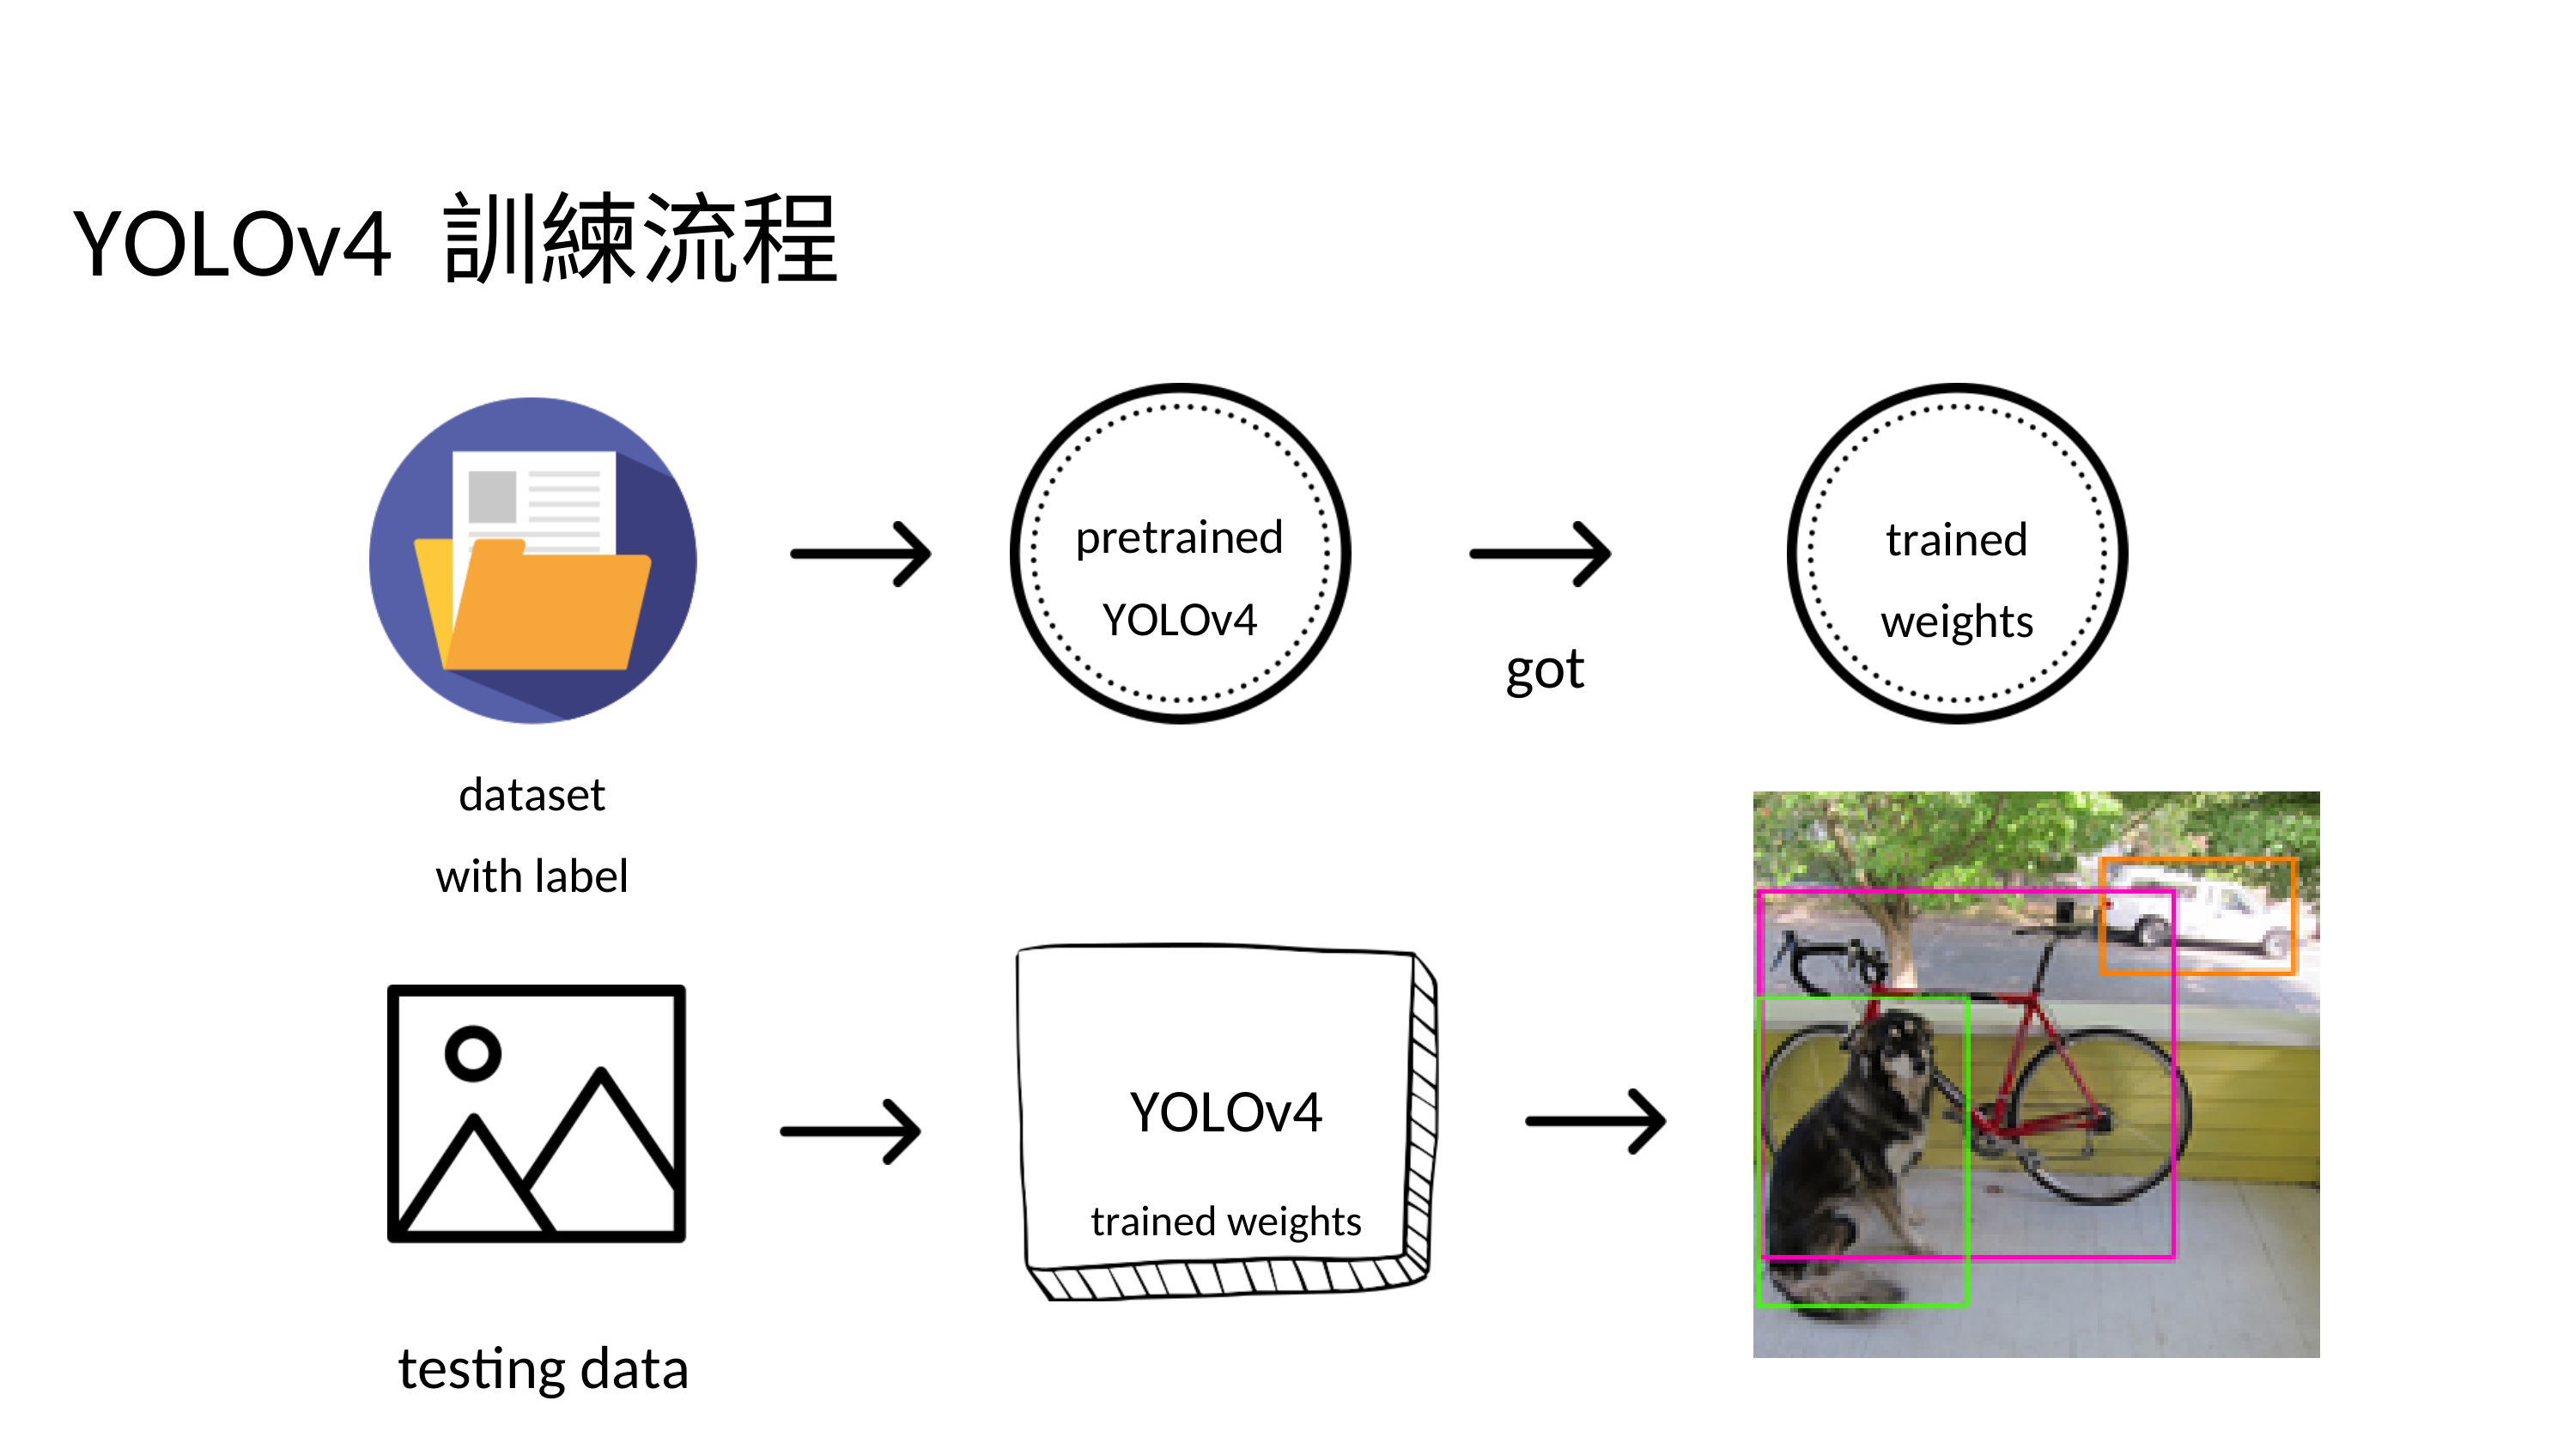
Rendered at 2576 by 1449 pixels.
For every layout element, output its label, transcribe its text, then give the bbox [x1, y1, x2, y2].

text_box YOLOv4 訓練流程 [52, 127, 861, 259]
picture [369, 397, 697, 724]
picture [387, 985, 688, 1245]
picture [780, 1099, 921, 1165]
text_box trained weights [1069, 1172, 1385, 1230]
picture [790, 521, 932, 587]
text_box testing data [369, 1298, 706, 1380]
text_box got [1484, 597, 1607, 681]
picture [1525, 1088, 1667, 1155]
picture [1787, 383, 2129, 724]
picture [1753, 791, 2320, 1358]
text_box pretrained YOLOv4 [1056, 481, 1305, 617]
picture [1015, 943, 1439, 1301]
picture [1010, 383, 1352, 724]
text_box YOLOv4 [1115, 1042, 1339, 1124]
text_box trained weights [1846, 483, 2069, 617]
picture [1469, 521, 1612, 587]
text_box dataset with label [422, 738, 645, 875]
